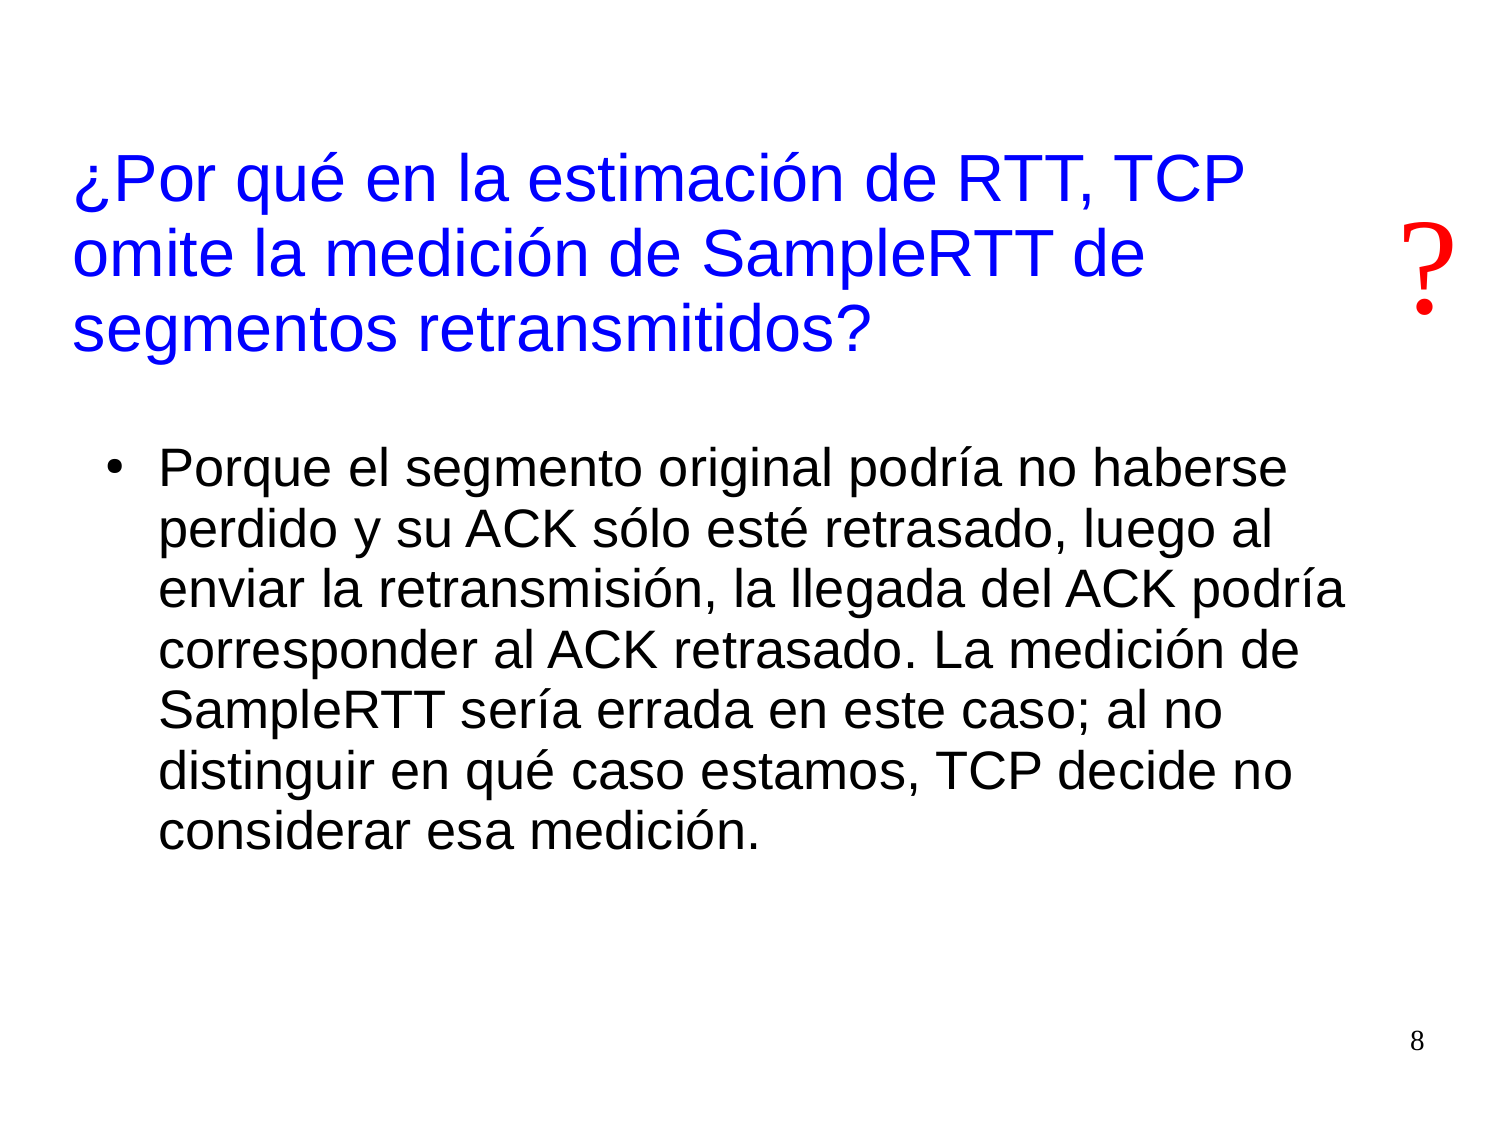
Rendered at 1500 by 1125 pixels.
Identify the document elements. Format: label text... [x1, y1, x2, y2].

list Porque el segmento original podría no haberse perdido y su ACK sólo esté retrasado, luego al enviar la retransmisión, la llegada del ACK podría corresponder al ACK retrasado. La medición de SampleRTT sería errada en este caso; al no distinguir en qué caso estamos, TCP decide no considerar esa medición. [87, 437, 1426, 985]
title ¿Por qué en la estimación de RTT, TCP omite la medición de SampleRTT de segmentos retransmitidos? [72, 141, 1411, 366]
